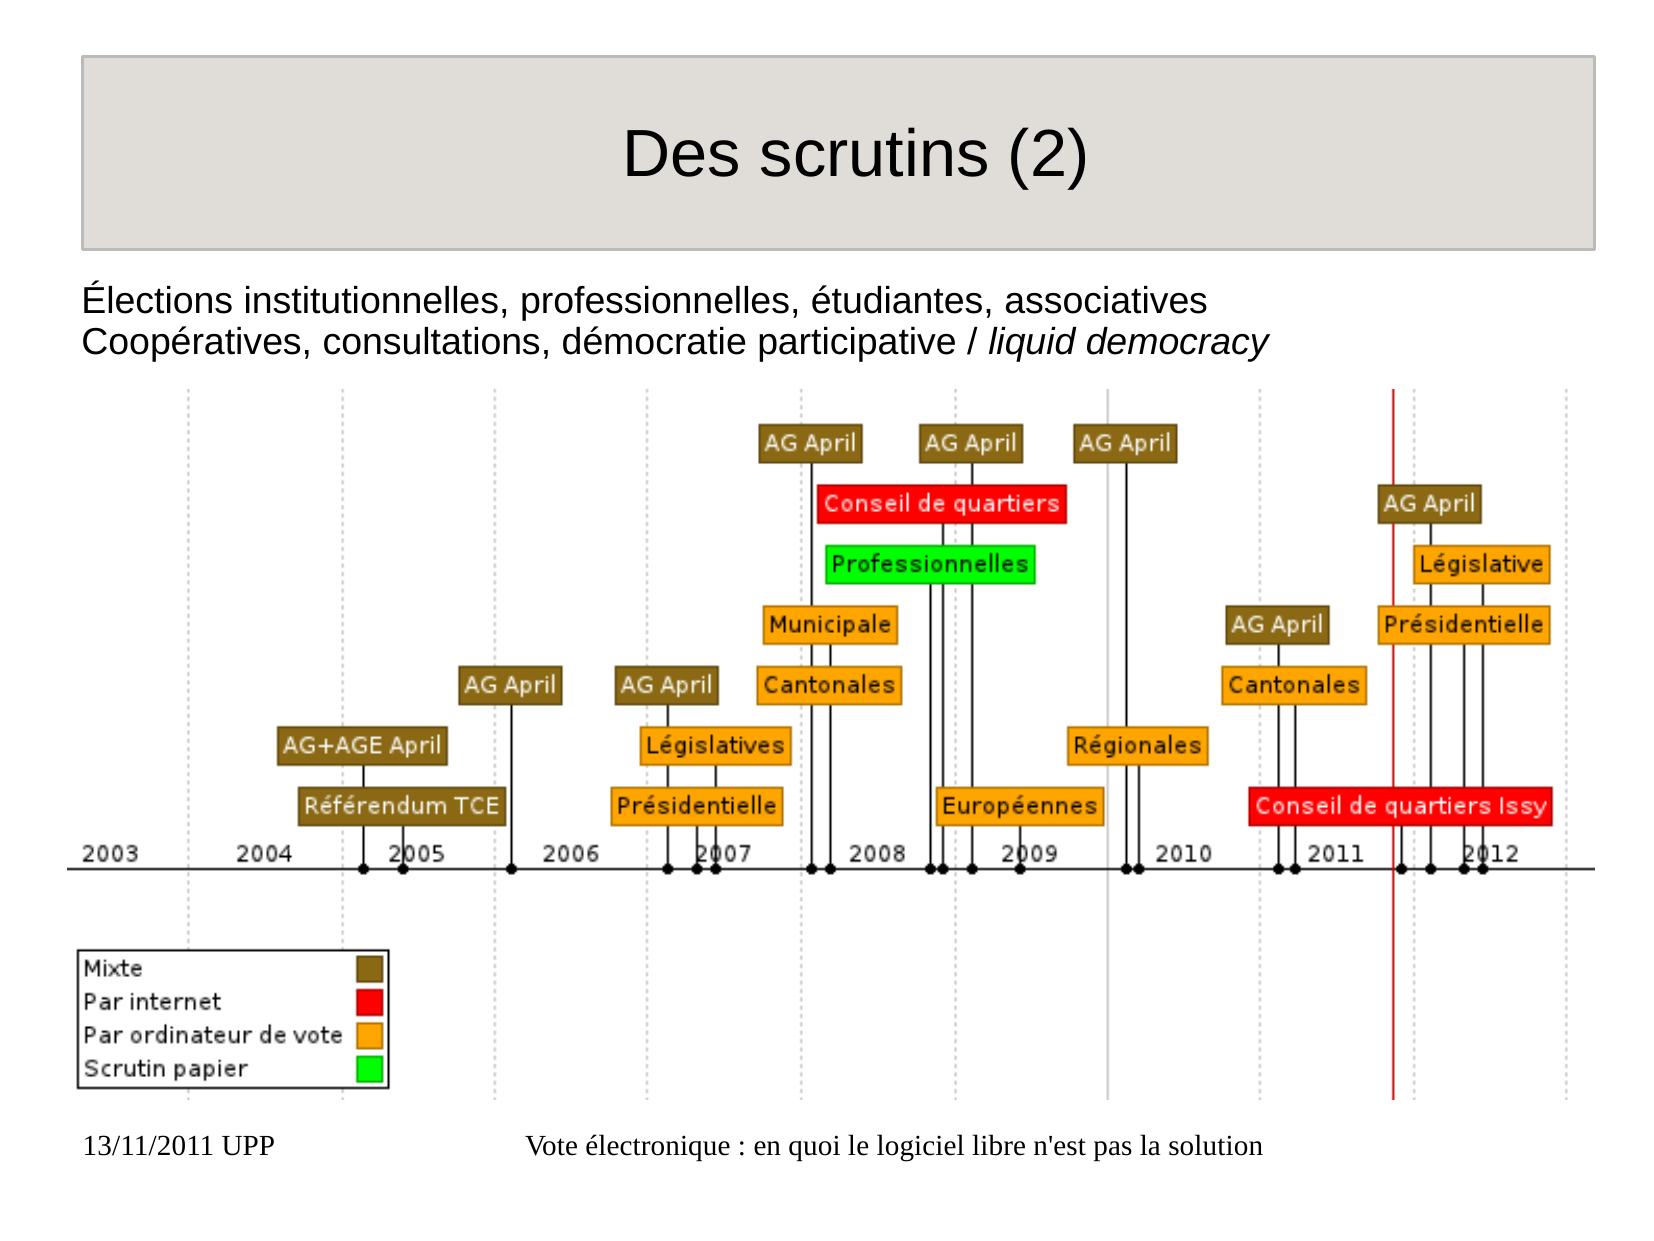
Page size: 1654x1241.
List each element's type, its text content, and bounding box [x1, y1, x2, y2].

picture [67, 389, 1595, 1101]
title Des scrutins (2) [82, 56, 1595, 250]
text_box Élections institutionnelles, professionnelles, étudiantes, associatives Coopératives, consultations, démocratie participative / liquid democracy [66, 271, 1595, 427]
